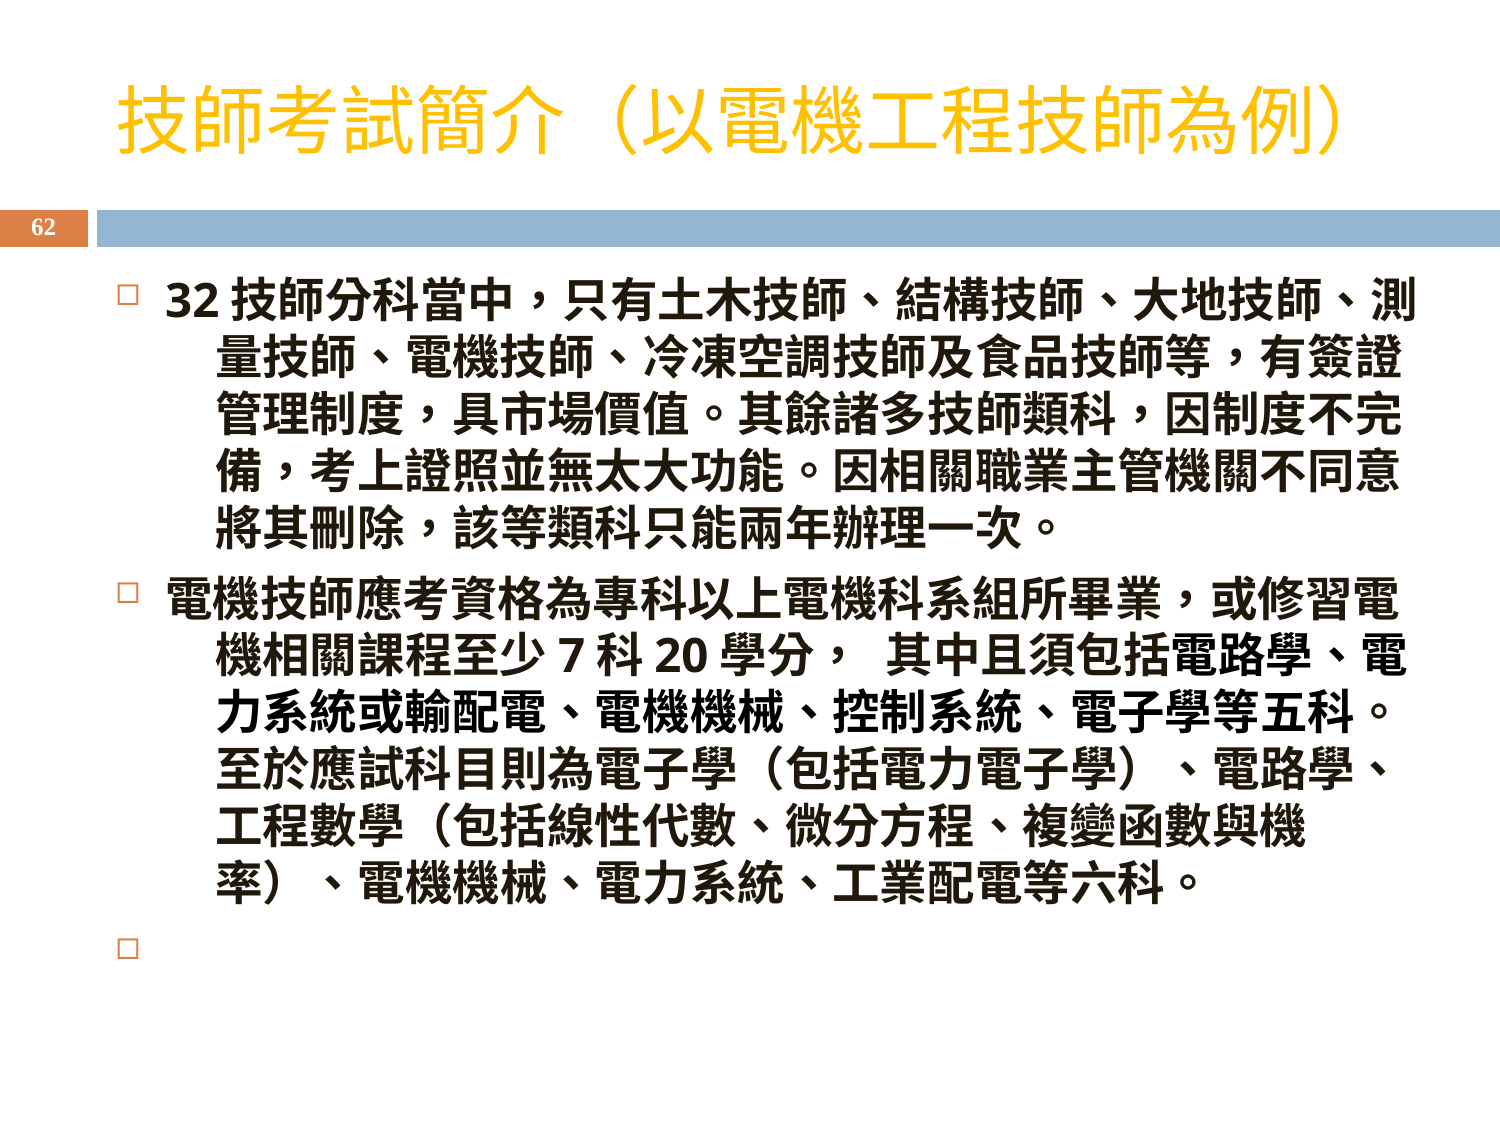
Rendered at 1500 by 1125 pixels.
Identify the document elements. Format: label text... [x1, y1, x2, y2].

title 技師考試簡介（以電機工程技師為例） [100, 37, 1438, 201]
list 32技師分科當中，只有土木技師、結構技師、大地技師、測量技師、電機技師、冷凍空調技師及食品技師等，有簽證管理制度，具市場價值。其餘諸多技師類科，因制度不完備，考上證照並無太大功能。因相關職業主管機關不同意將其刪除，該等類科只能兩年辦理一次。 電機技師應考資格為專科以上電機科系組所畢業，或修習電機相關課程至少7科20學分， 其中且須包括電路學、電力系統或輸配電、電機機械、控制系統、電子學等五科。至於應試科目則為電子學（包括電力電子學）、電路學、工程數學（包括線性代數、微分方程、複變函數與機率）、電機機械、電力系統、工業配電等六科。 [100, 262, 1438, 1000]
text_box 61 [0, 208, 88, 249]
